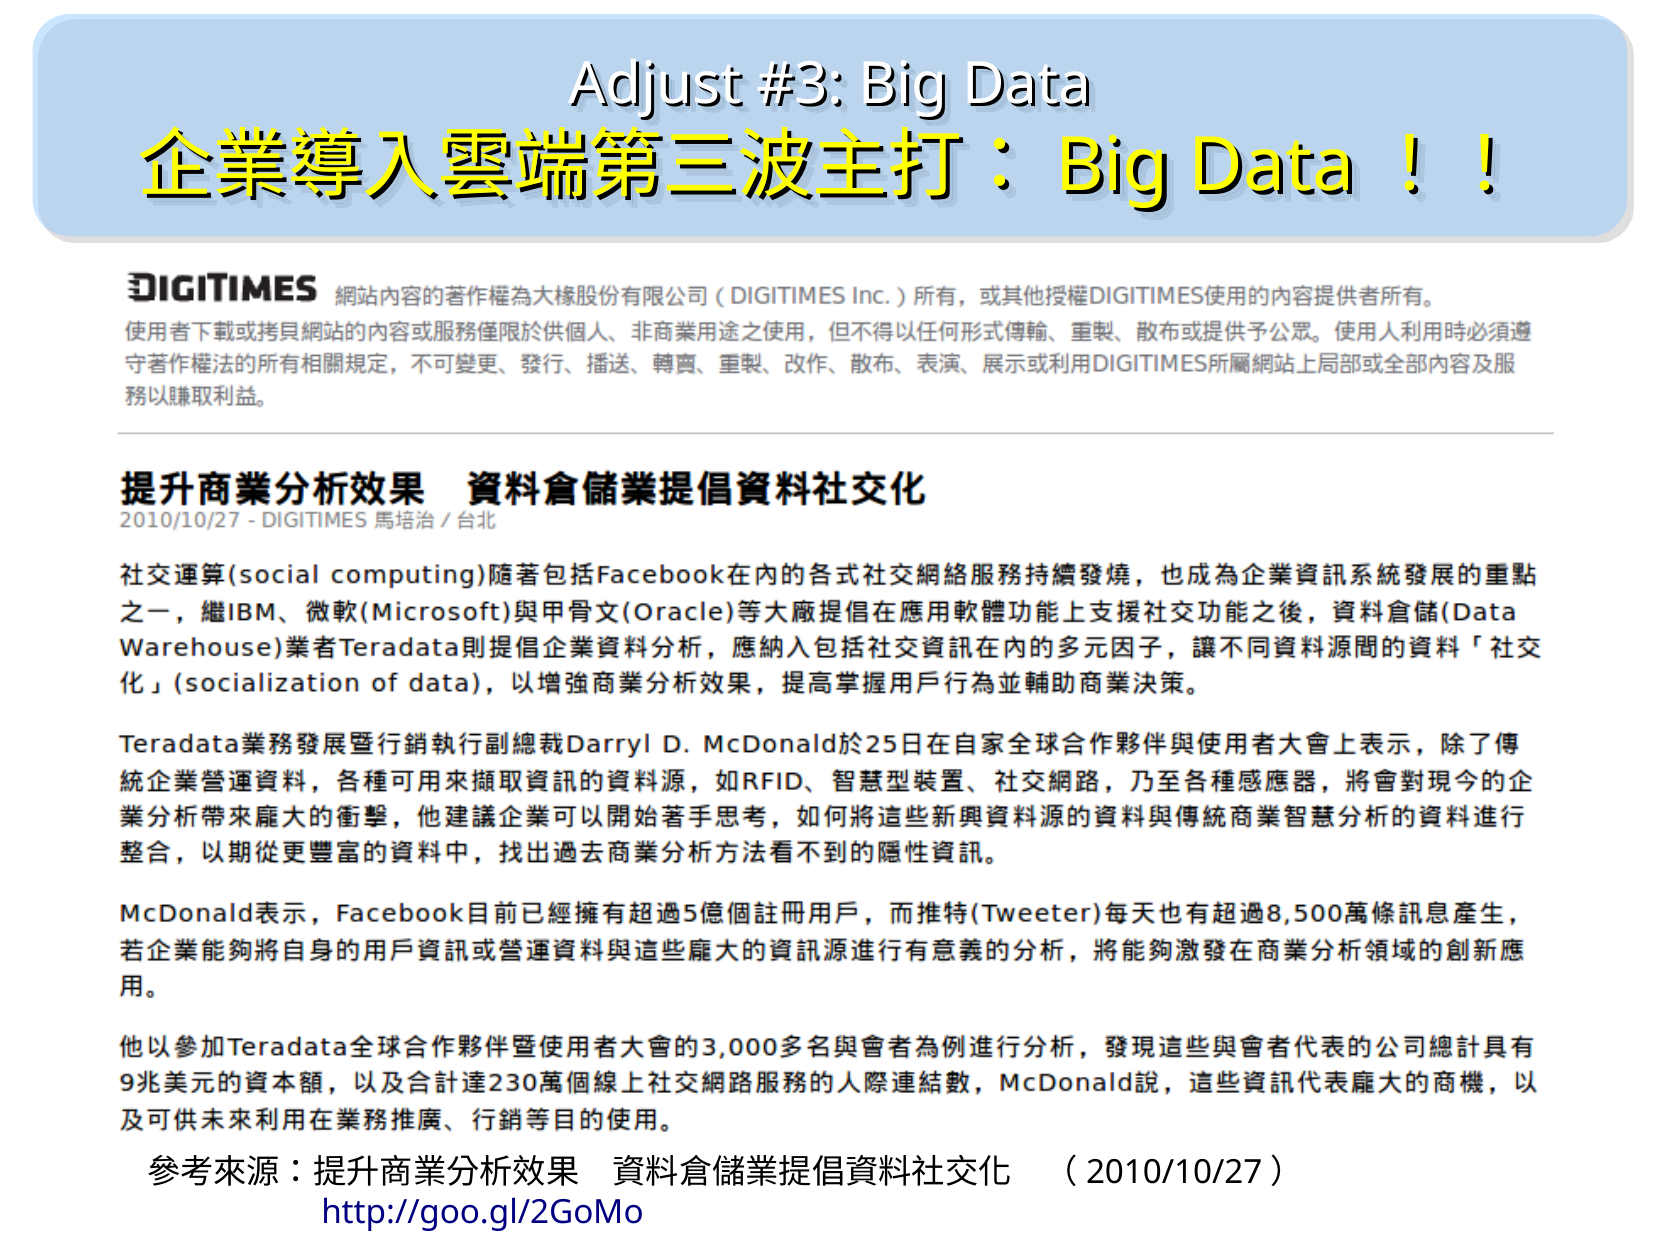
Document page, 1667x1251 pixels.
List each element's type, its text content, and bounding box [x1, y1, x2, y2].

picture [106, 255, 1554, 1142]
text_box 參考來源：提升商業分析效果 資料倉儲業提倡資料社交化 （2010/10/27） http://goo.gl/2GoMo [132, 1143, 1526, 1238]
text_box Adjust #3: Big Data 企業導入雲端第三波主打：Big Data！！ [32, 14, 1628, 237]
